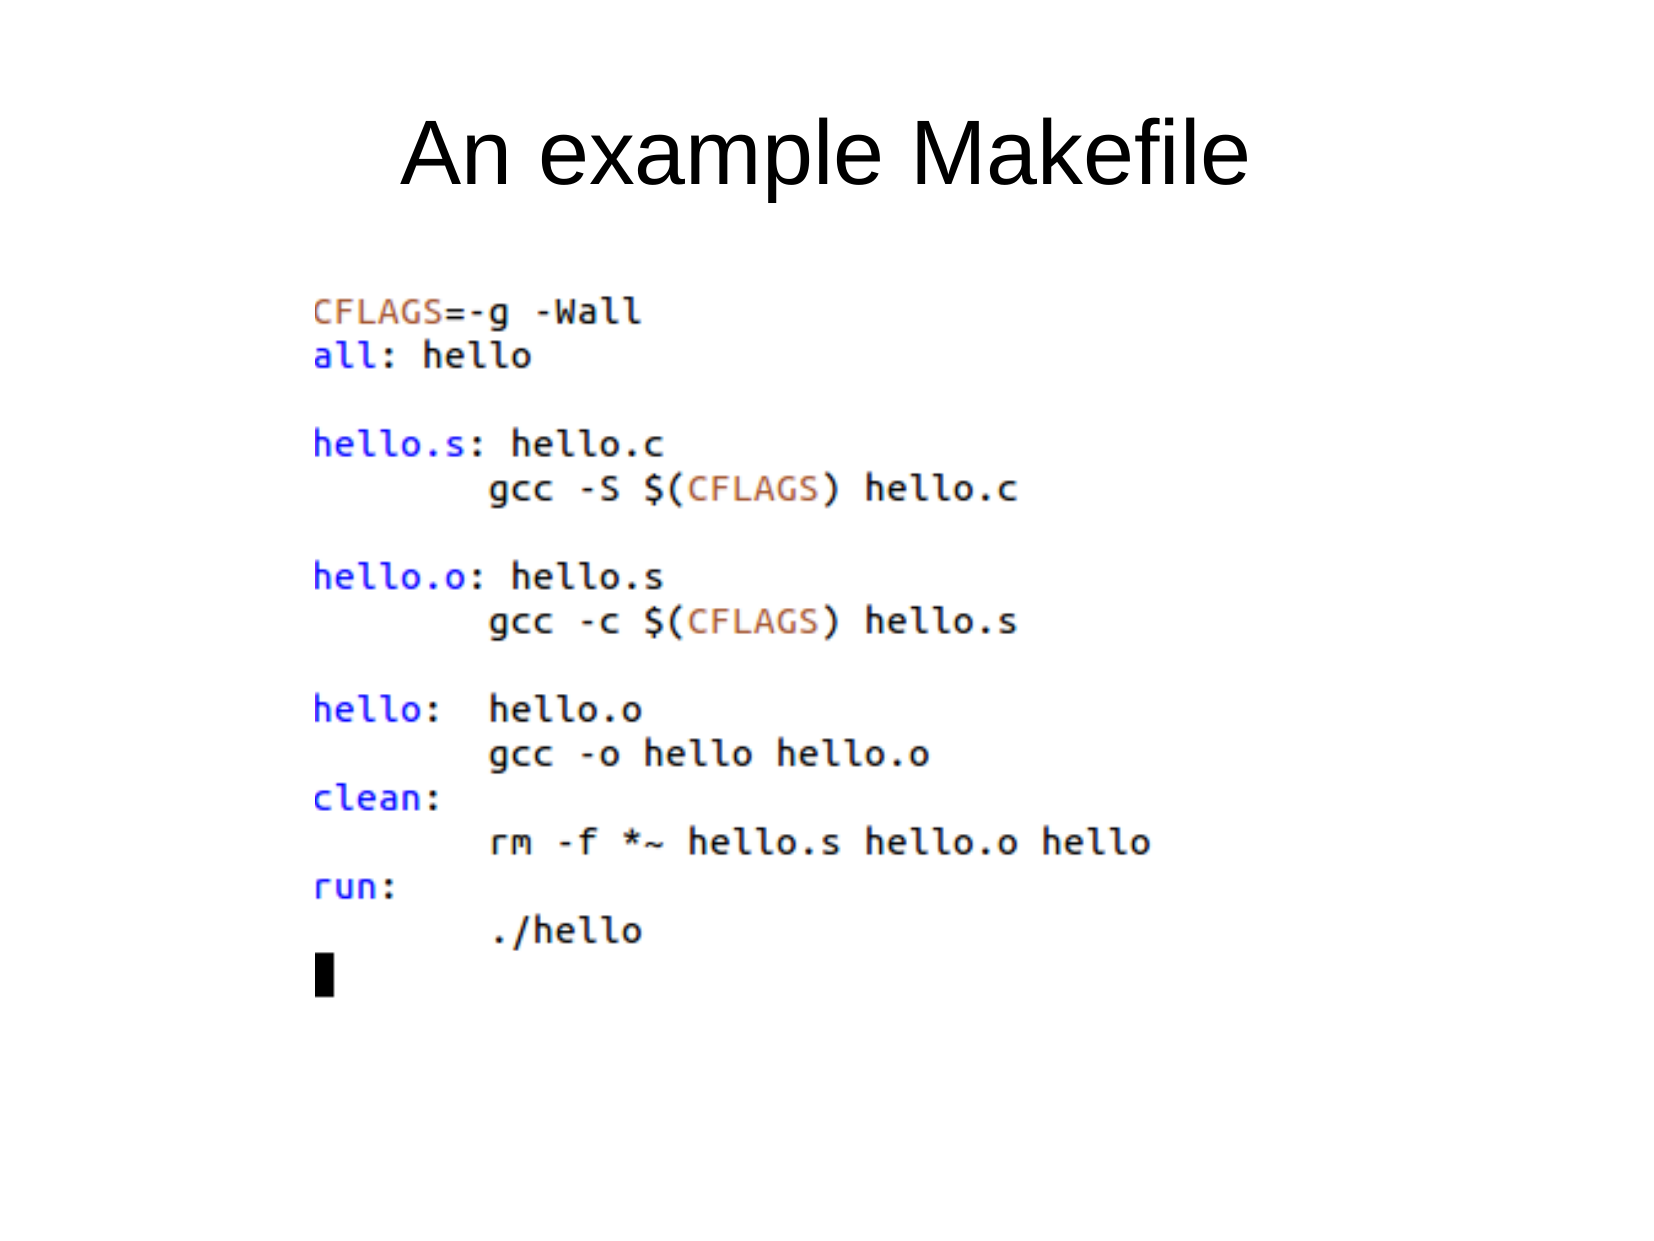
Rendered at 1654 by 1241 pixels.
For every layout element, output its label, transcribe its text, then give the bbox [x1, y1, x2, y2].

title An example Makefile [82, 49, 1571, 257]
picture [315, 290, 1273, 1010]
